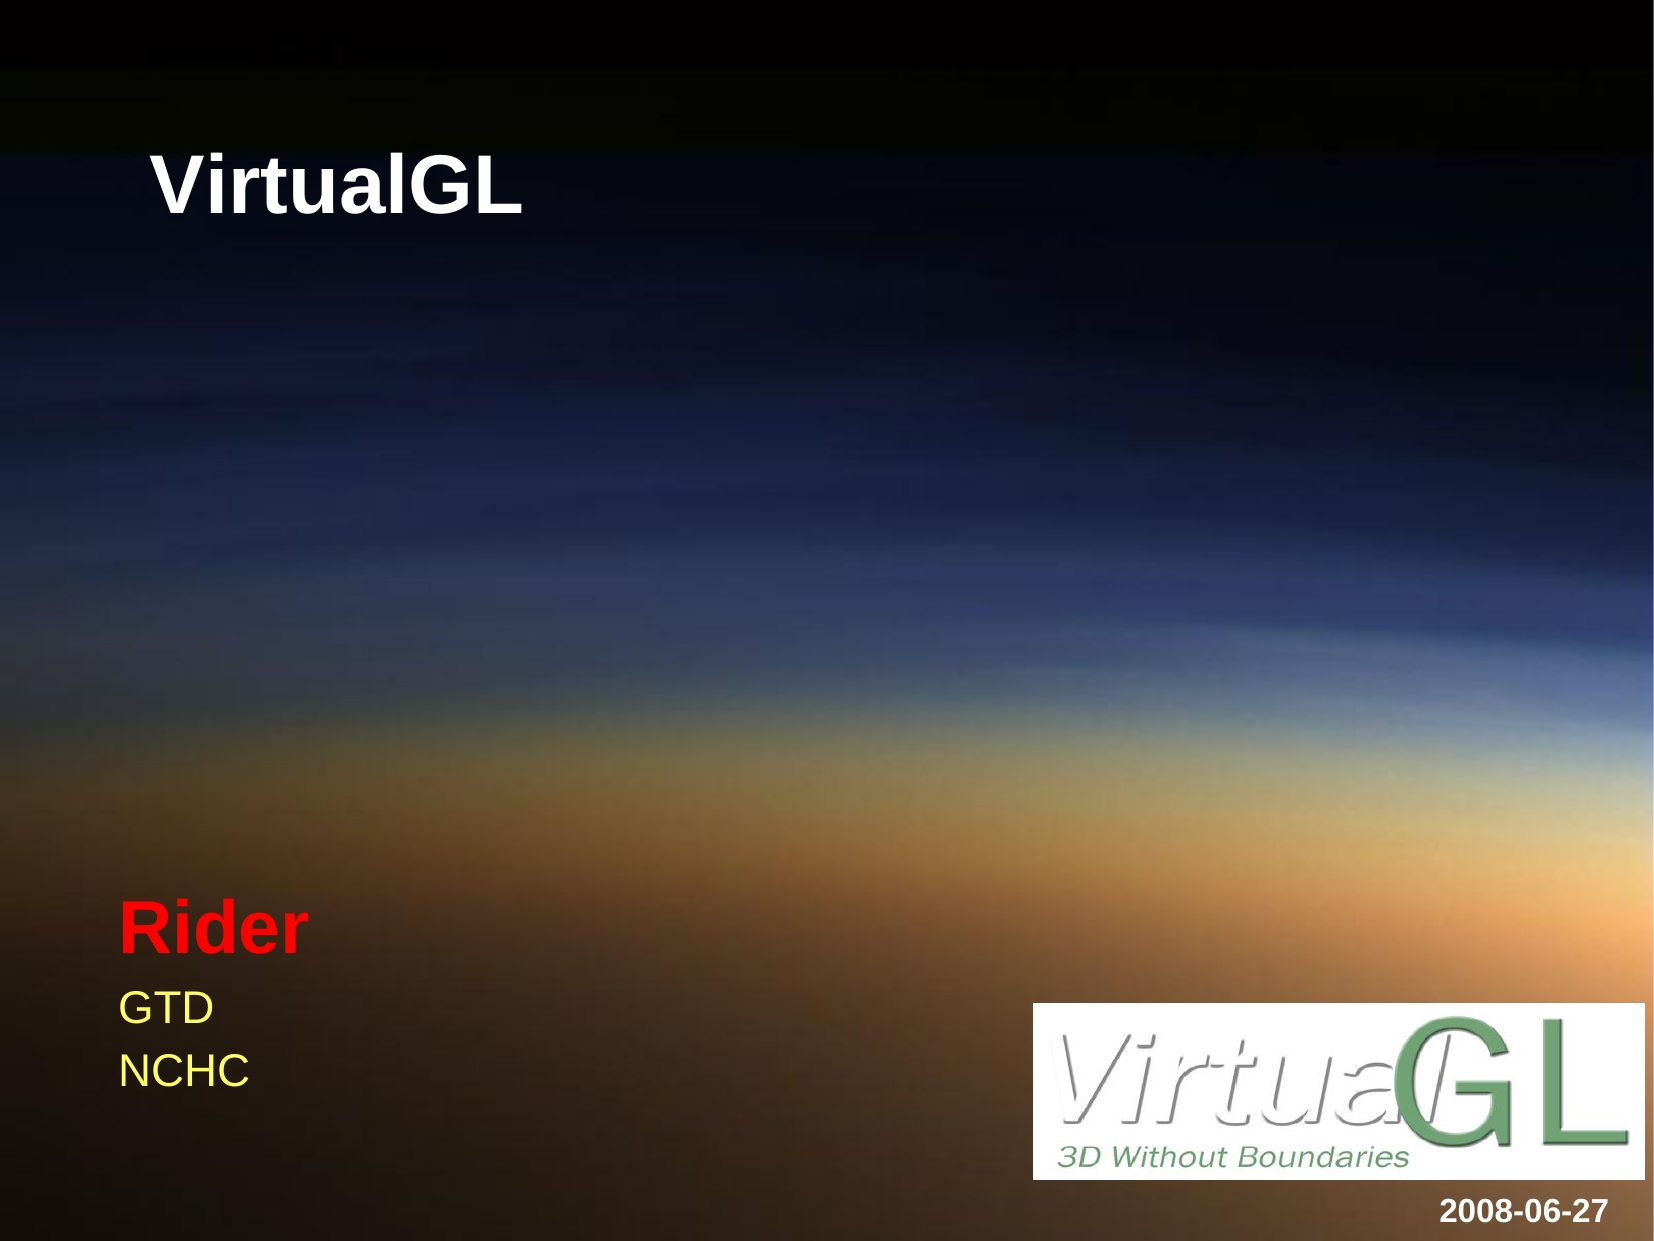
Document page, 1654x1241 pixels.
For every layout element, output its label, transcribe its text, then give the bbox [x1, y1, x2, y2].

title VirtualGL [149, 118, 591, 252]
picture [0, 0, 1654, 1241]
